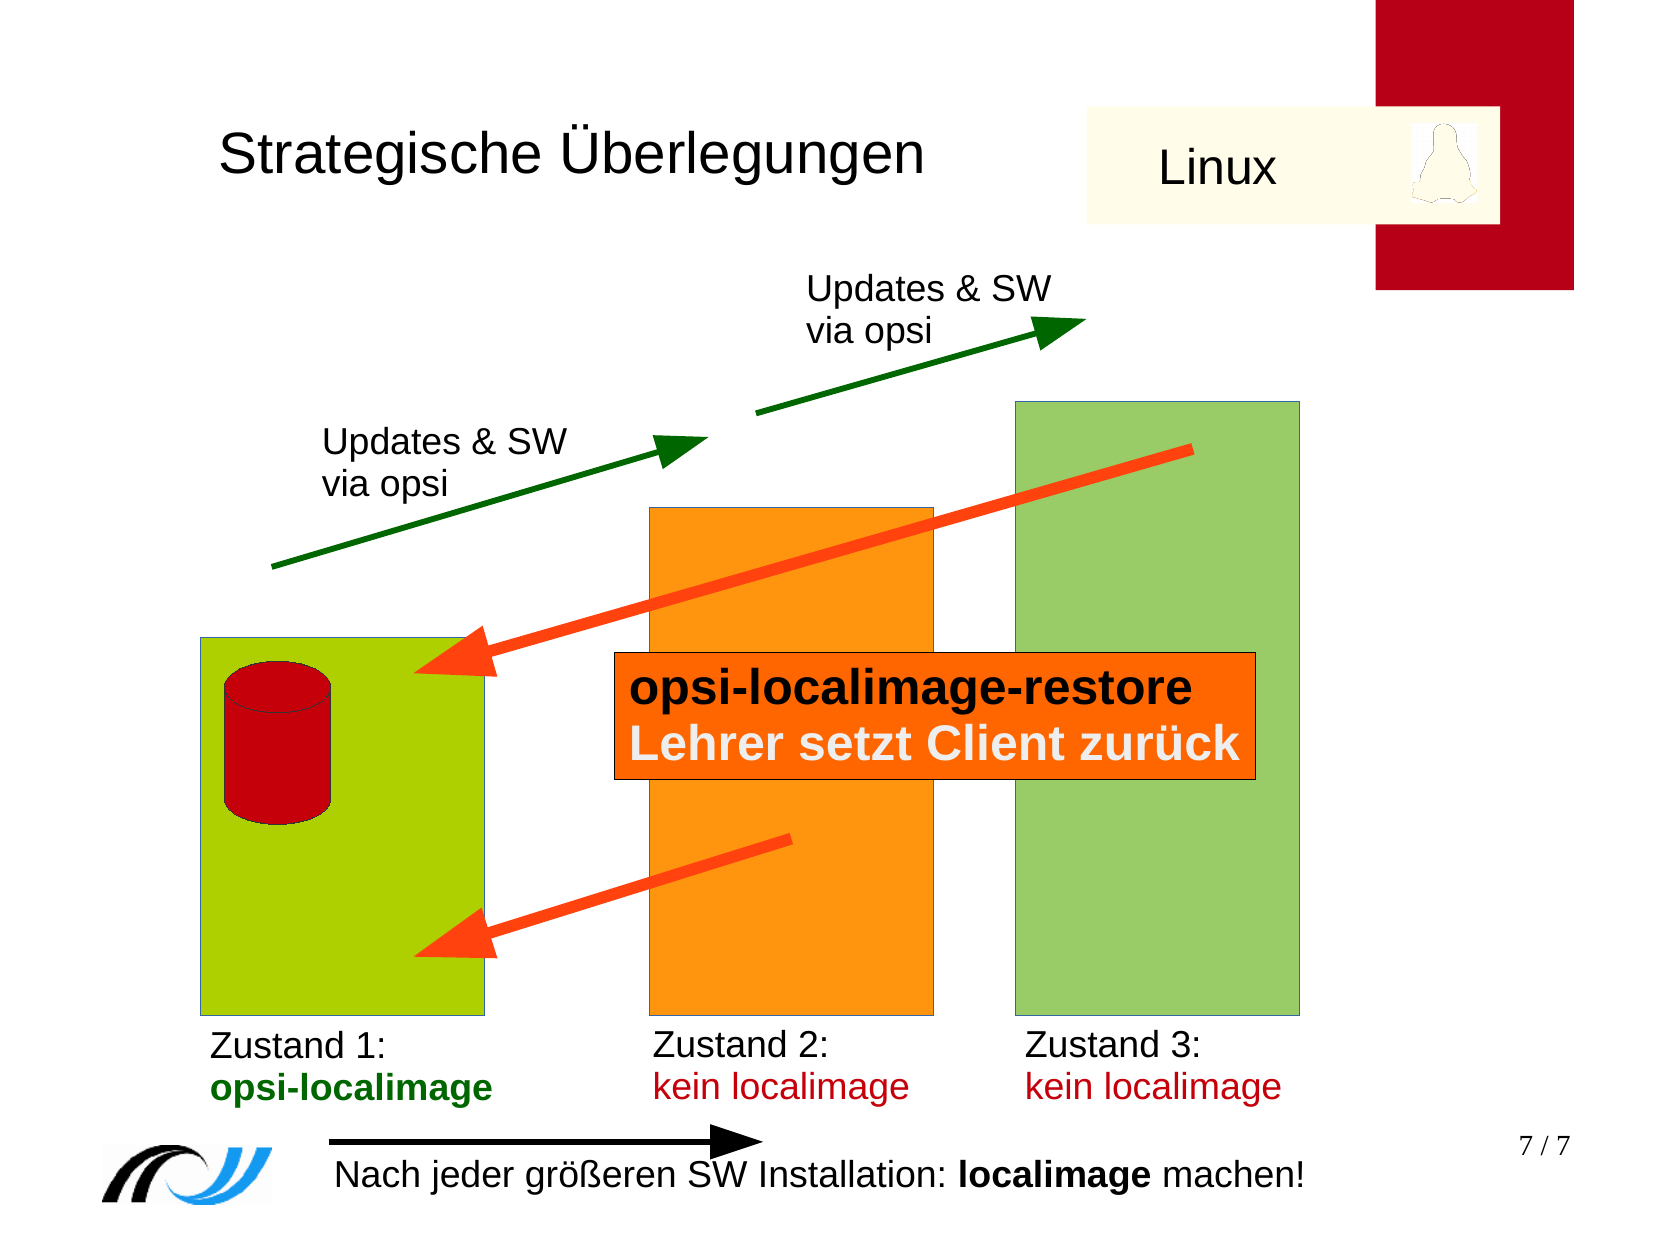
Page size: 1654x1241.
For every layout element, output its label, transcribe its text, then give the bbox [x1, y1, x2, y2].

text_box Updates & SW via opsi [791, 259, 1067, 359]
text_box opsi-localimage-restore Lehrer setzt Client zurück [614, 652, 1256, 780]
text_box Updates & SW via opsi [307, 413, 583, 513]
text_box Nach jeder größeren SW Installation: localimage machen! [318, 1145, 1321, 1203]
text_box [1015, 401, 1300, 1016]
text_box [200, 637, 485, 1016]
title Strategische Überlegungen [82, 49, 1063, 257]
text_box [649, 507, 934, 598]
text_box [649, 780, 934, 1016]
picture [102, 1145, 272, 1205]
text_box [649, 530, 934, 652]
text_box Zustand 3: kein localimage [1010, 1015, 1298, 1115]
text_box Zustand 1: opsi-localimage [195, 1017, 509, 1117]
text_box Zustand 2: kein localimage [637, 1015, 925, 1115]
